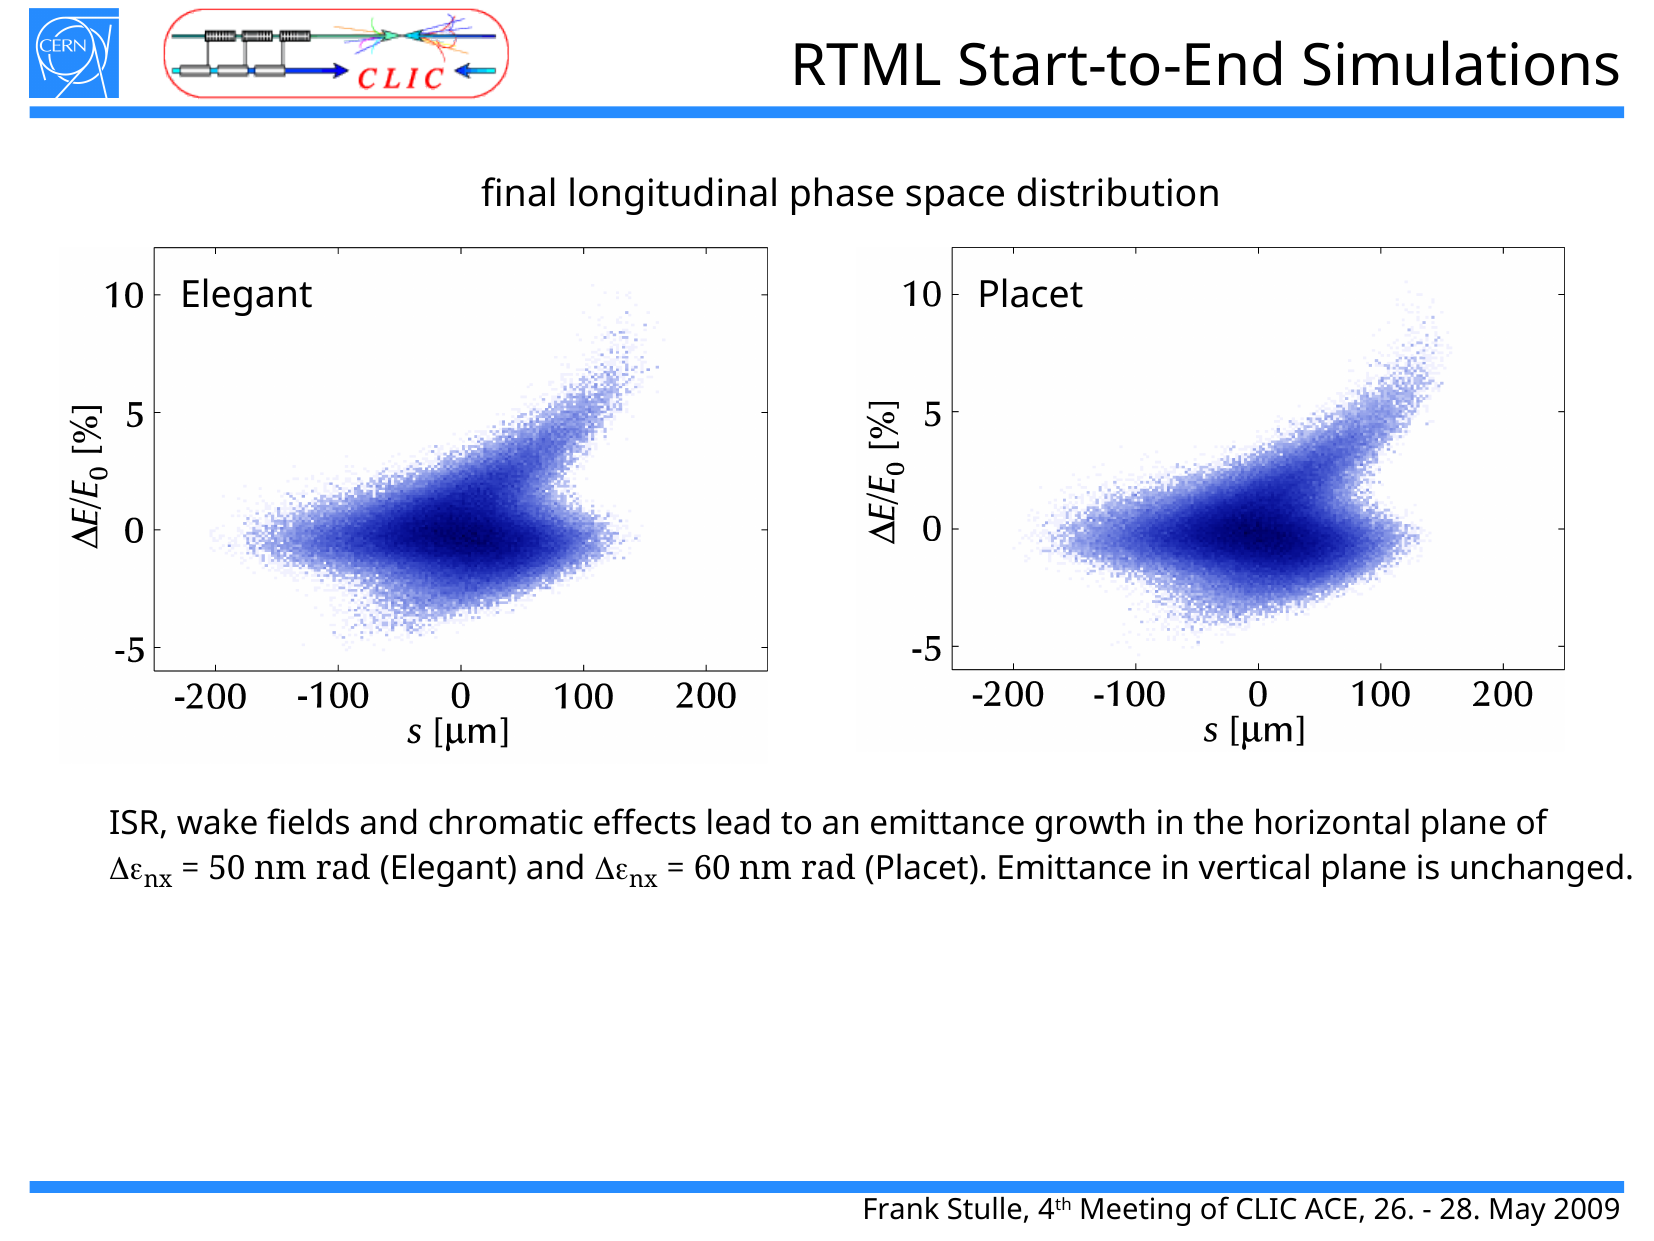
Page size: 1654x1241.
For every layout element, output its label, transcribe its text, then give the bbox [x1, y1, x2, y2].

title RTML Start-to-End Simulations [210, 3, 1623, 123]
picture [856, 247, 1565, 752]
picture [159, 4, 210, 106]
text_box ISR, wake fields and chromatic effects lead to an emittance growth in the horizontal plane of Denx = 50 nm rad (Elegant) and Denx = 60 nm rad (Placet). Emittance in vertical plane is unchanged. [94, 791, 1558, 894]
picture [59, 247, 768, 764]
text_box final longitudinal phase space distribution [466, 159, 1178, 220]
text_box Placet [962, 259, 1097, 320]
picture [29, 8, 119, 98]
text_box Elegant [165, 259, 322, 320]
